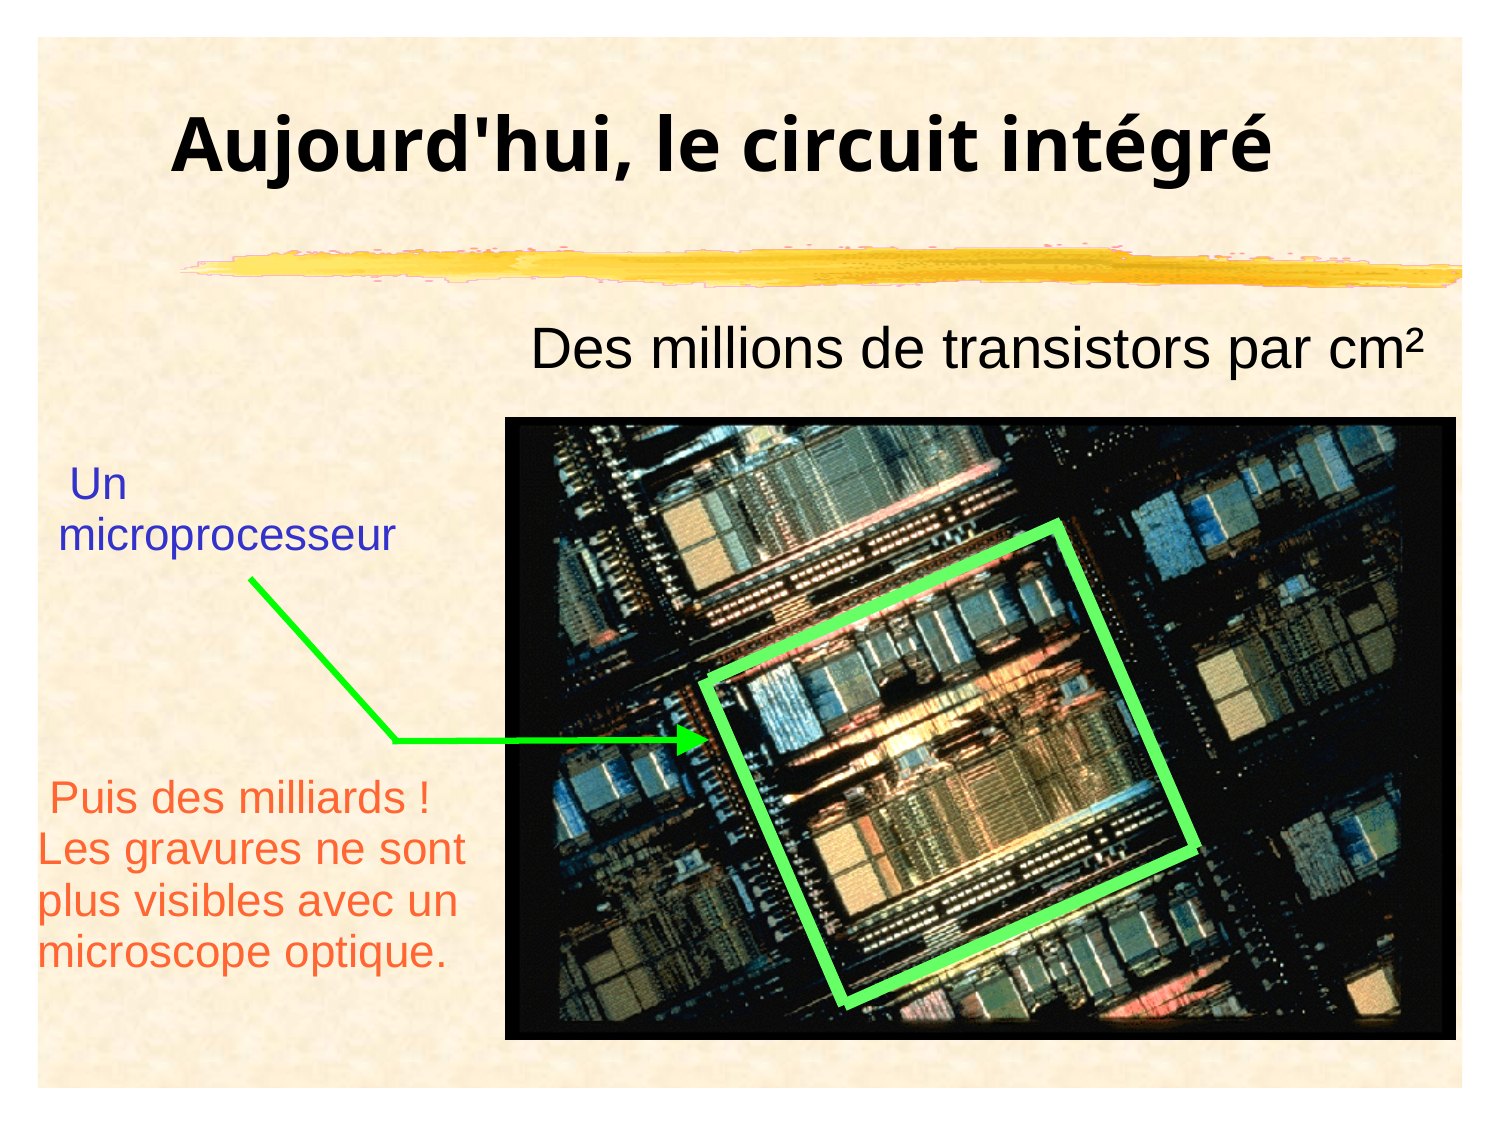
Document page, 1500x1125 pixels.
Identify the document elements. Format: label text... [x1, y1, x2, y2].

picture [37, 37, 1463, 1088]
text_box Un microprocesseur [43, 450, 491, 580]
text_box Des millions de transistors par cm² [503, 308, 1448, 397]
title Aujourd'hui, le circuit intégré [156, 37, 1463, 248]
text_box Puis des milliards ! Les gravures ne sont plus visibles avec un microscope optique. [37, 772, 481, 1088]
